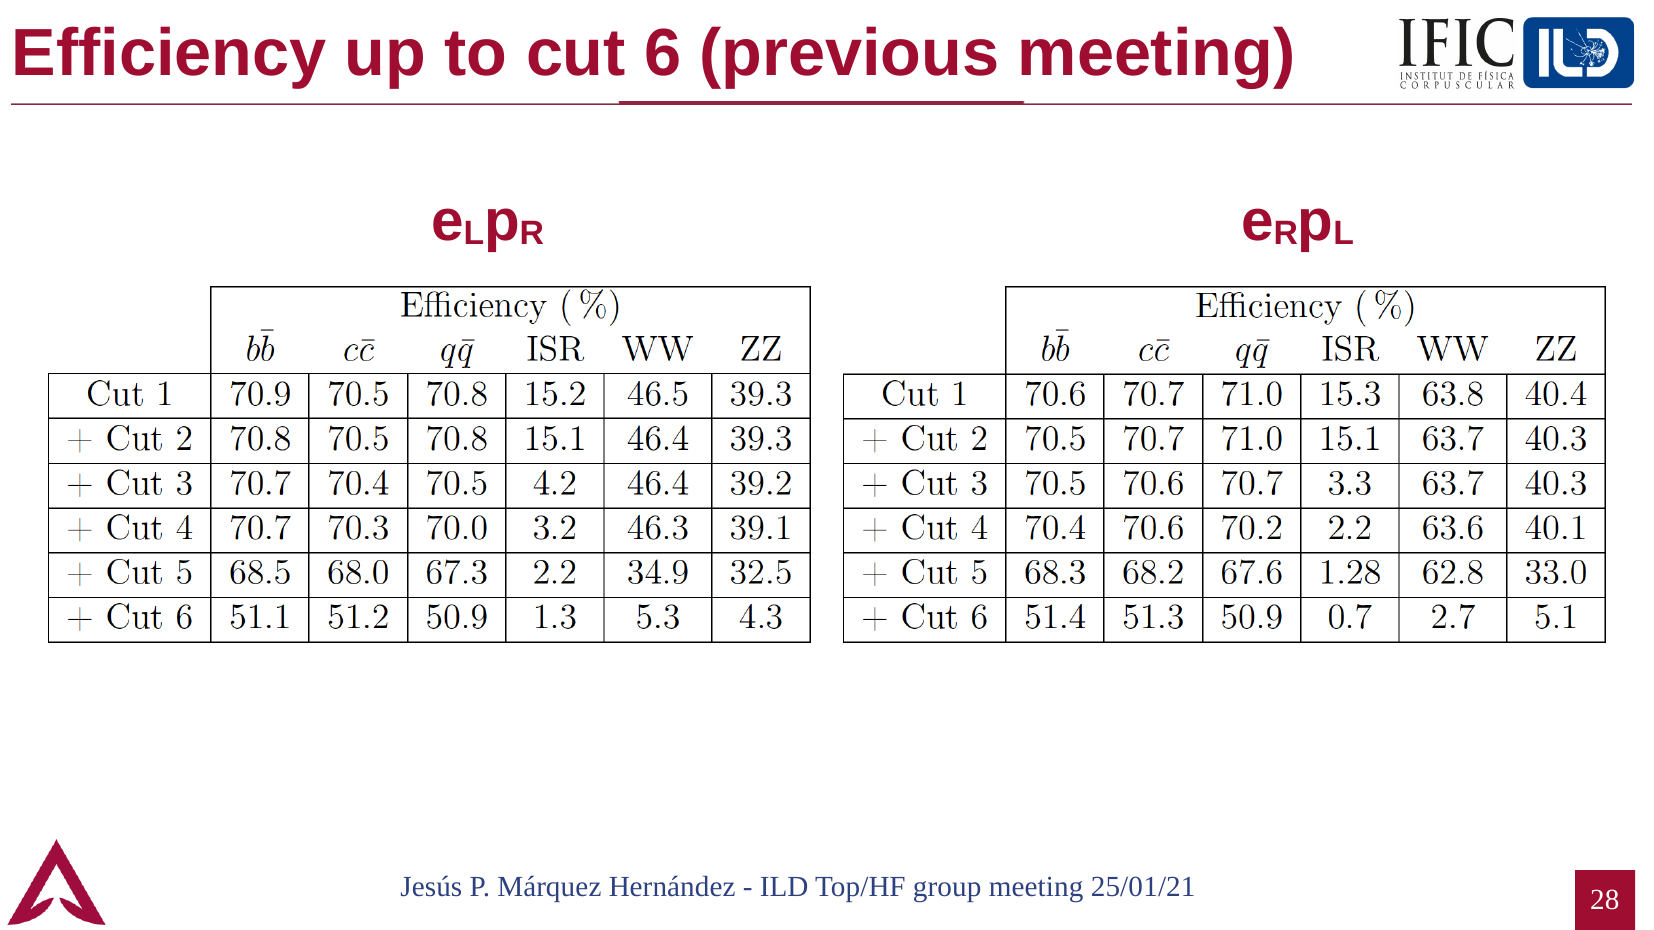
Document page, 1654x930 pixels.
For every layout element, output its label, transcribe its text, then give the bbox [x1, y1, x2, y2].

picture [45, 284, 813, 645]
text_box eLpR [405, 180, 571, 260]
text_box eRpL [1215, 180, 1381, 270]
picture [840, 284, 1608, 645]
picture [1500, 16, 1517, 92]
picture [7, 839, 106, 925]
picture [1522, 14, 1635, 90]
picture [11, 101, 1632, 105]
title Efficiency up to cut 6 (previous meeting) [11, 14, 1500, 102]
